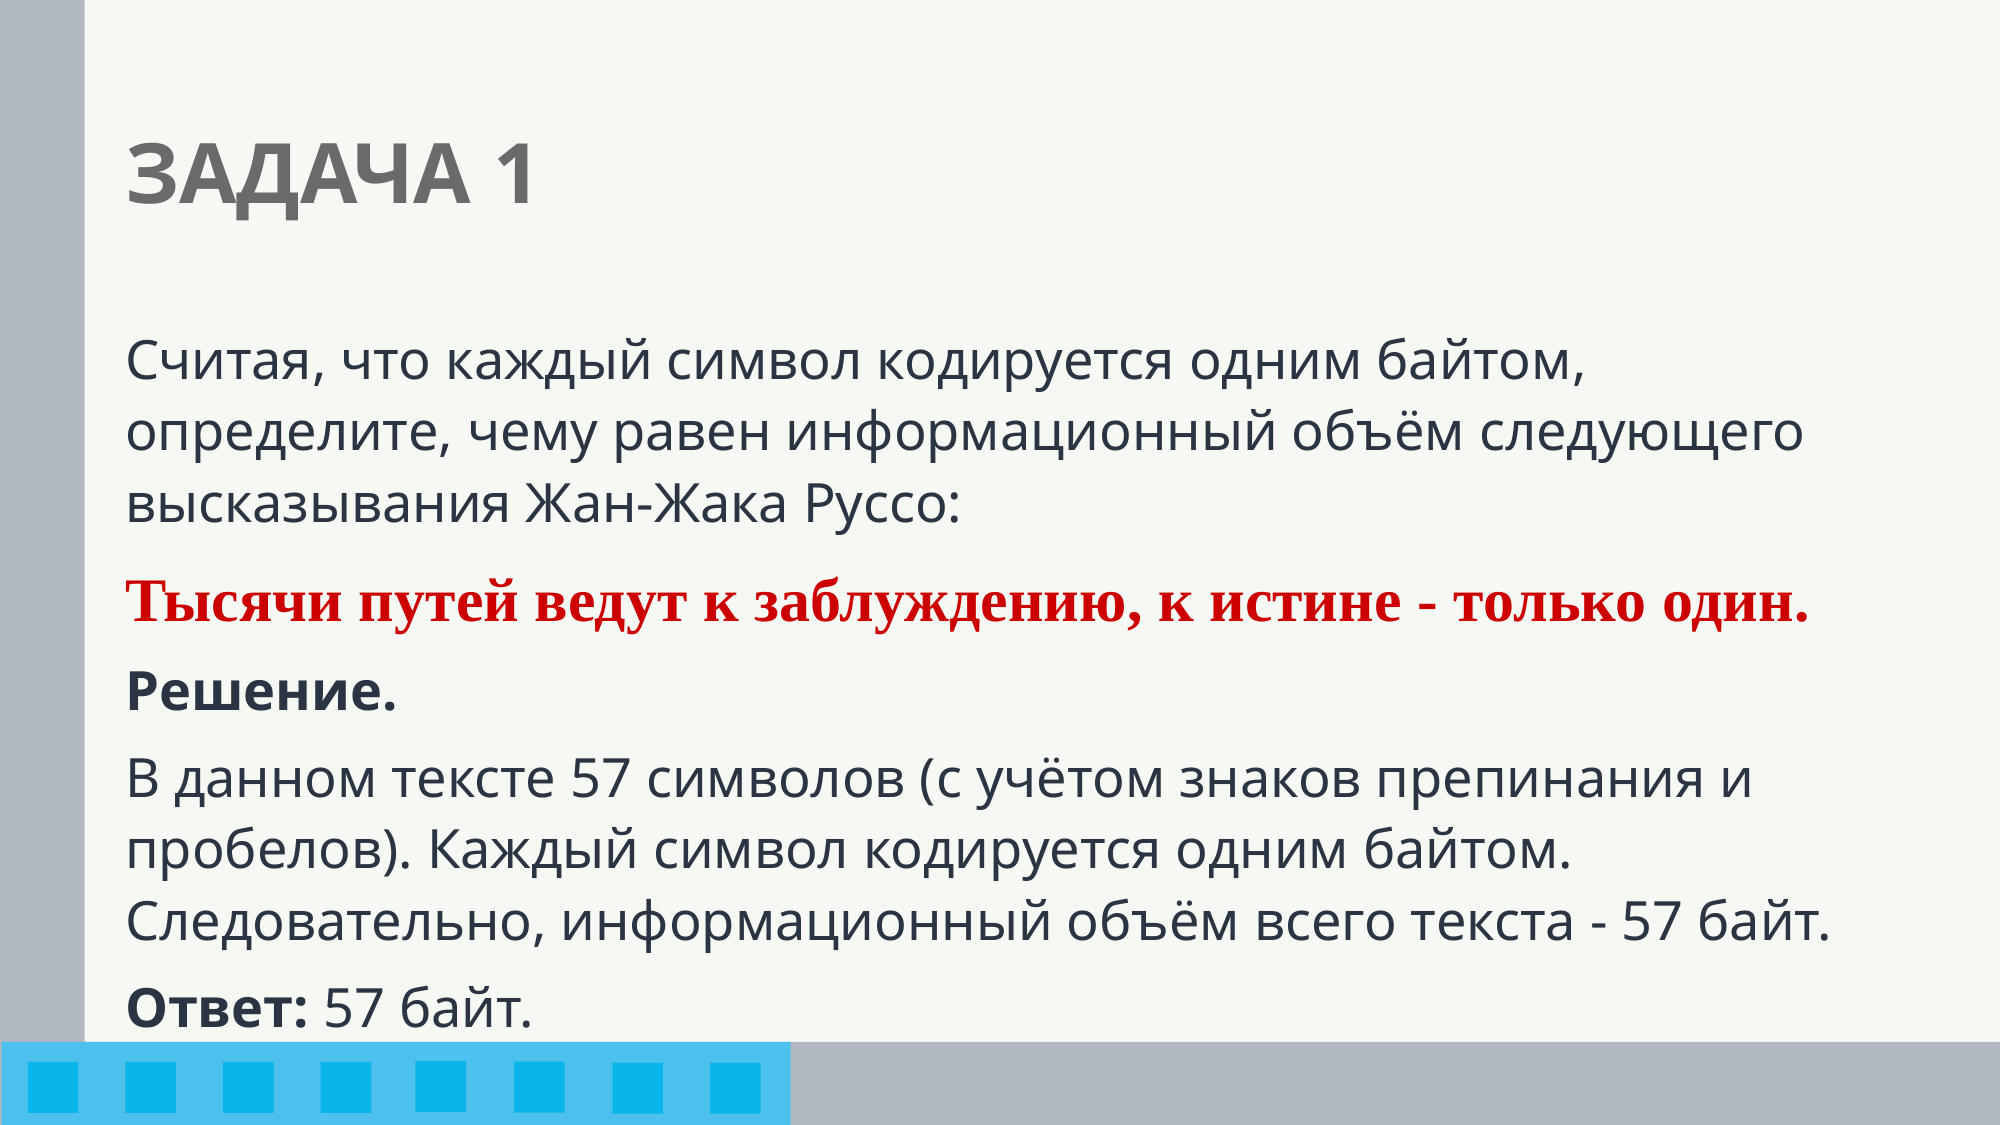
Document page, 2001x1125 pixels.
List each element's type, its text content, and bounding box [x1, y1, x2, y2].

title ЗАДАЧА 1 [110, 67, 1892, 286]
list Считая, что каждый символ кодируется одним байтом, определите, чему равен информационный объём следующего высказывания Жан-Жака Руссо: Тысячи путей ведут к заблуждению, к истине - только один. Решение. В данном тексте 57 символов (с учётом знаков препинания и пробелов). Каждый символ кодируется одним байтом. Следовательно, информационный объём всего текста - 57 байт. Ответ: 57 байт. [110, 311, 1892, 1058]
